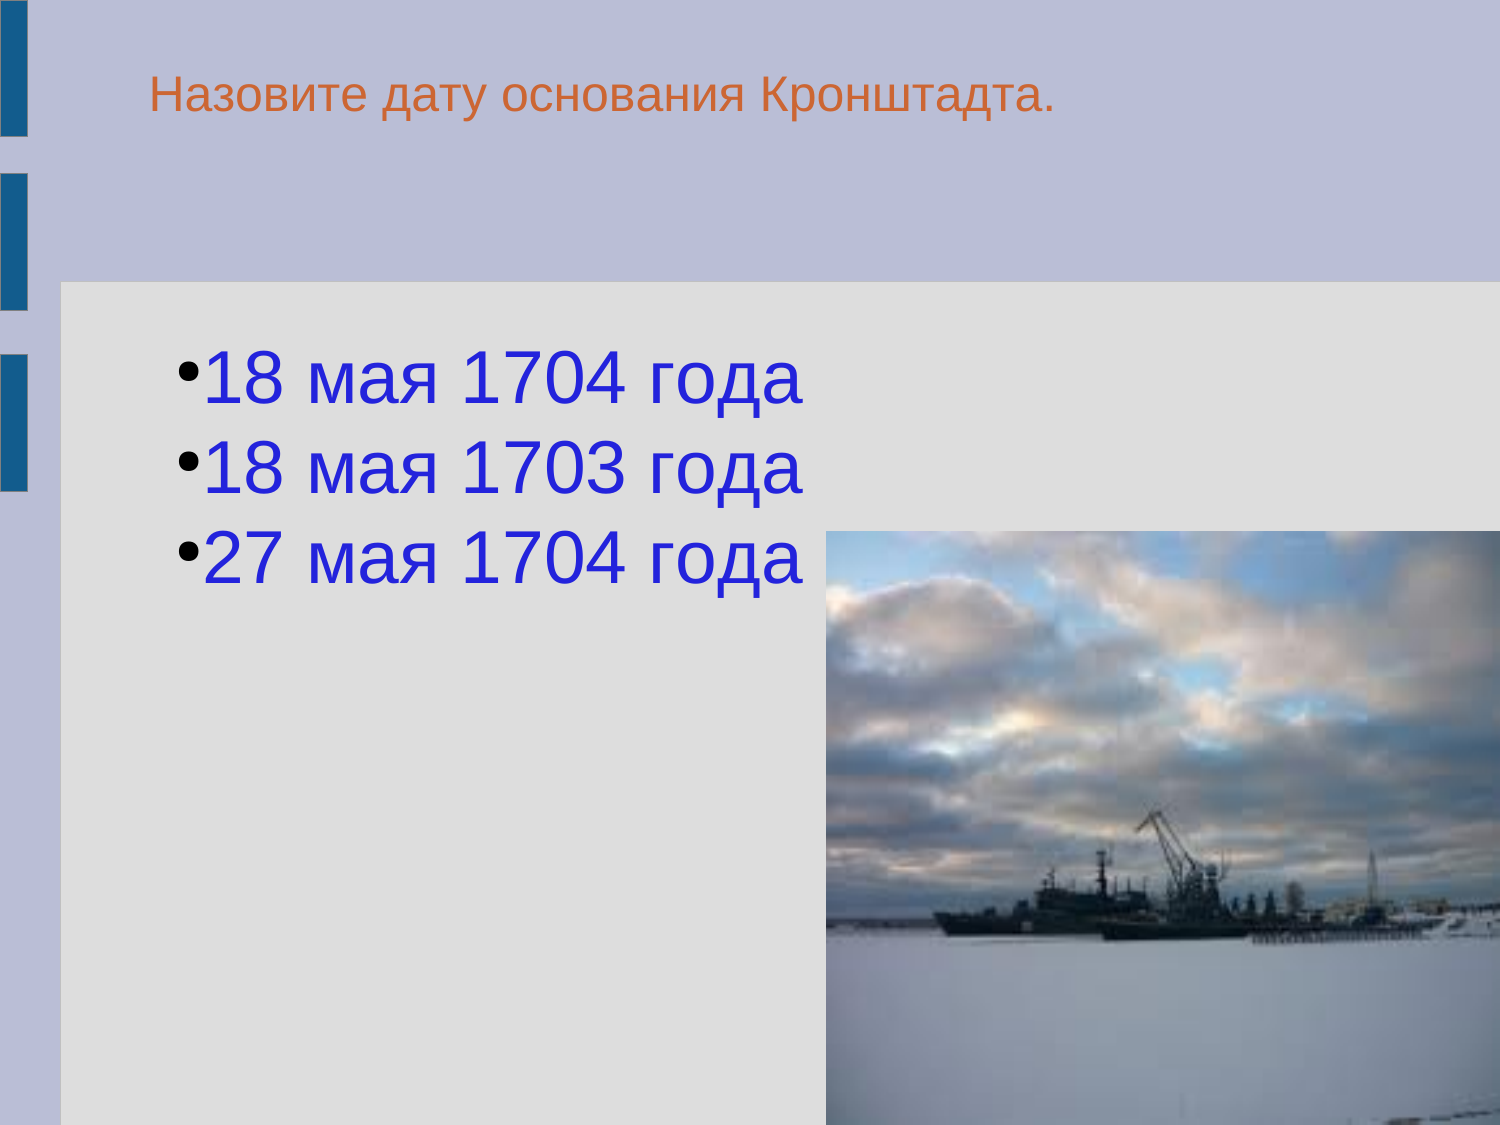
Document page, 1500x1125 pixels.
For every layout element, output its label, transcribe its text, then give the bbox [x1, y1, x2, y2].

picture [826, 531, 1500, 1125]
text_box 18 мая 1704 года 18 мая 1703 года 27 мая 1704 года [160, 321, 1340, 607]
text_box Назовите дату основания Кронштадта. [133, 53, 1367, 135]
